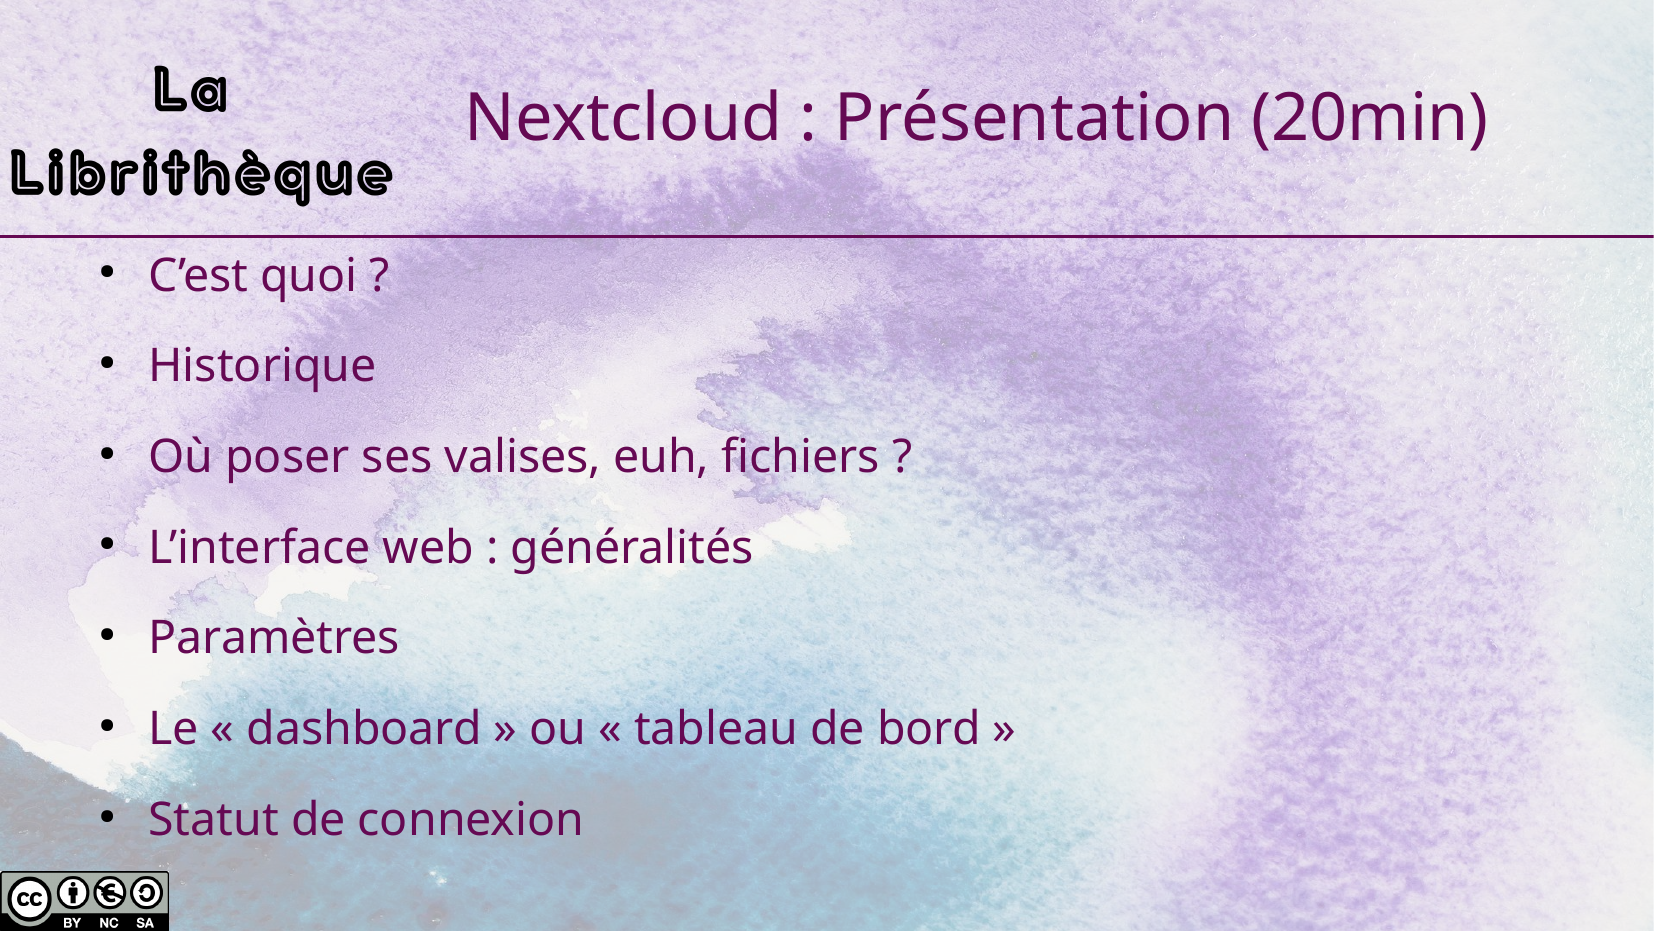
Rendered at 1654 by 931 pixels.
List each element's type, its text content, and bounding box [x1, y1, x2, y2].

picture [0, 0, 443, 319]
list C’est quoi ? Historique Où poser ses valises, euh, fichiers ? L’interface web : généralités Paramètres Le « dashboard » ou « tableau de bord » Statut de connexion [82, 241, 1571, 851]
picture [0, 871, 169, 931]
title Nextcloud : Présentation (20min) [383, 37, 1571, 193]
